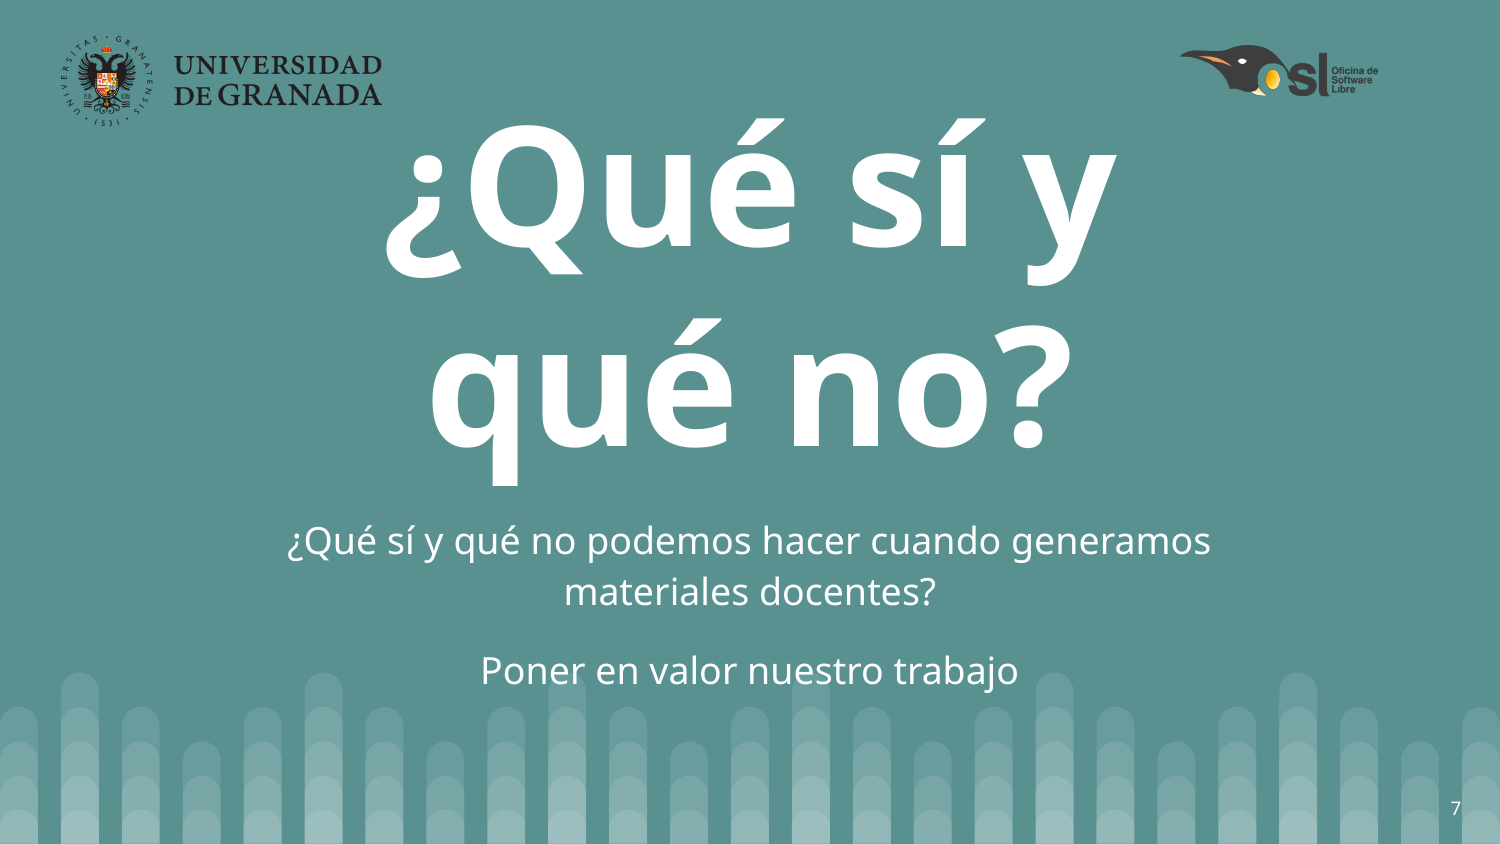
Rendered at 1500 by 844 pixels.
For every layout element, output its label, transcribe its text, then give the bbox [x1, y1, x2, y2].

slide_number <número> [1386, 777, 1477, 842]
title ¿Qué sí y qué no? [227, 126, 1273, 433]
list ¿Qué sí y qué no podemos hacer cuando generamos materiales docentes? Poner en valor nuestro trabajo [227, 494, 1273, 678]
picture [61, 36, 382, 126]
picture [1176, 25, 1404, 115]
